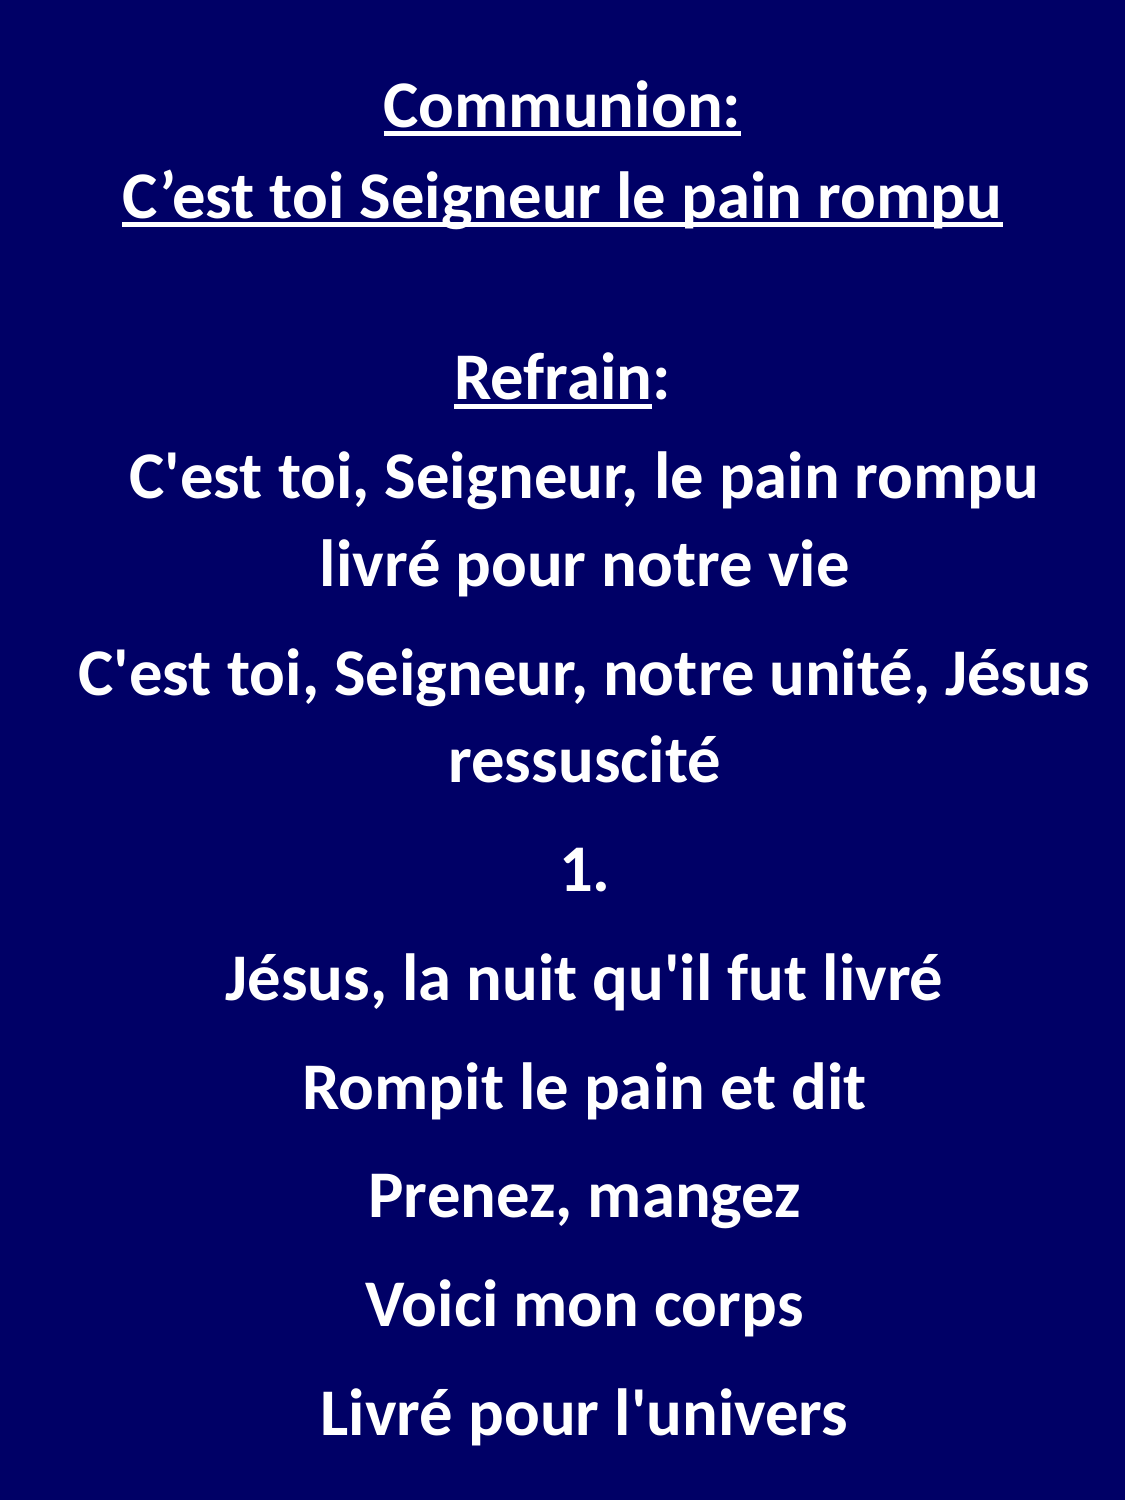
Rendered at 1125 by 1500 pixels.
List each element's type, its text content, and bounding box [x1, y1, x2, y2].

text_box Communion: C’est toi Seigneur le pain rompu Refrain: C'est toi, Seigneur, le pain rompu livré pour notre vie C'est toi, Seigneur, notre unité, Jésus ressuscité 1. Jésus, la nuit qu'il fut livré Rompit le pain et dit Prenez, mangez Voici mon corps Livré pour l'univers [13, 44, 1112, 1471]
